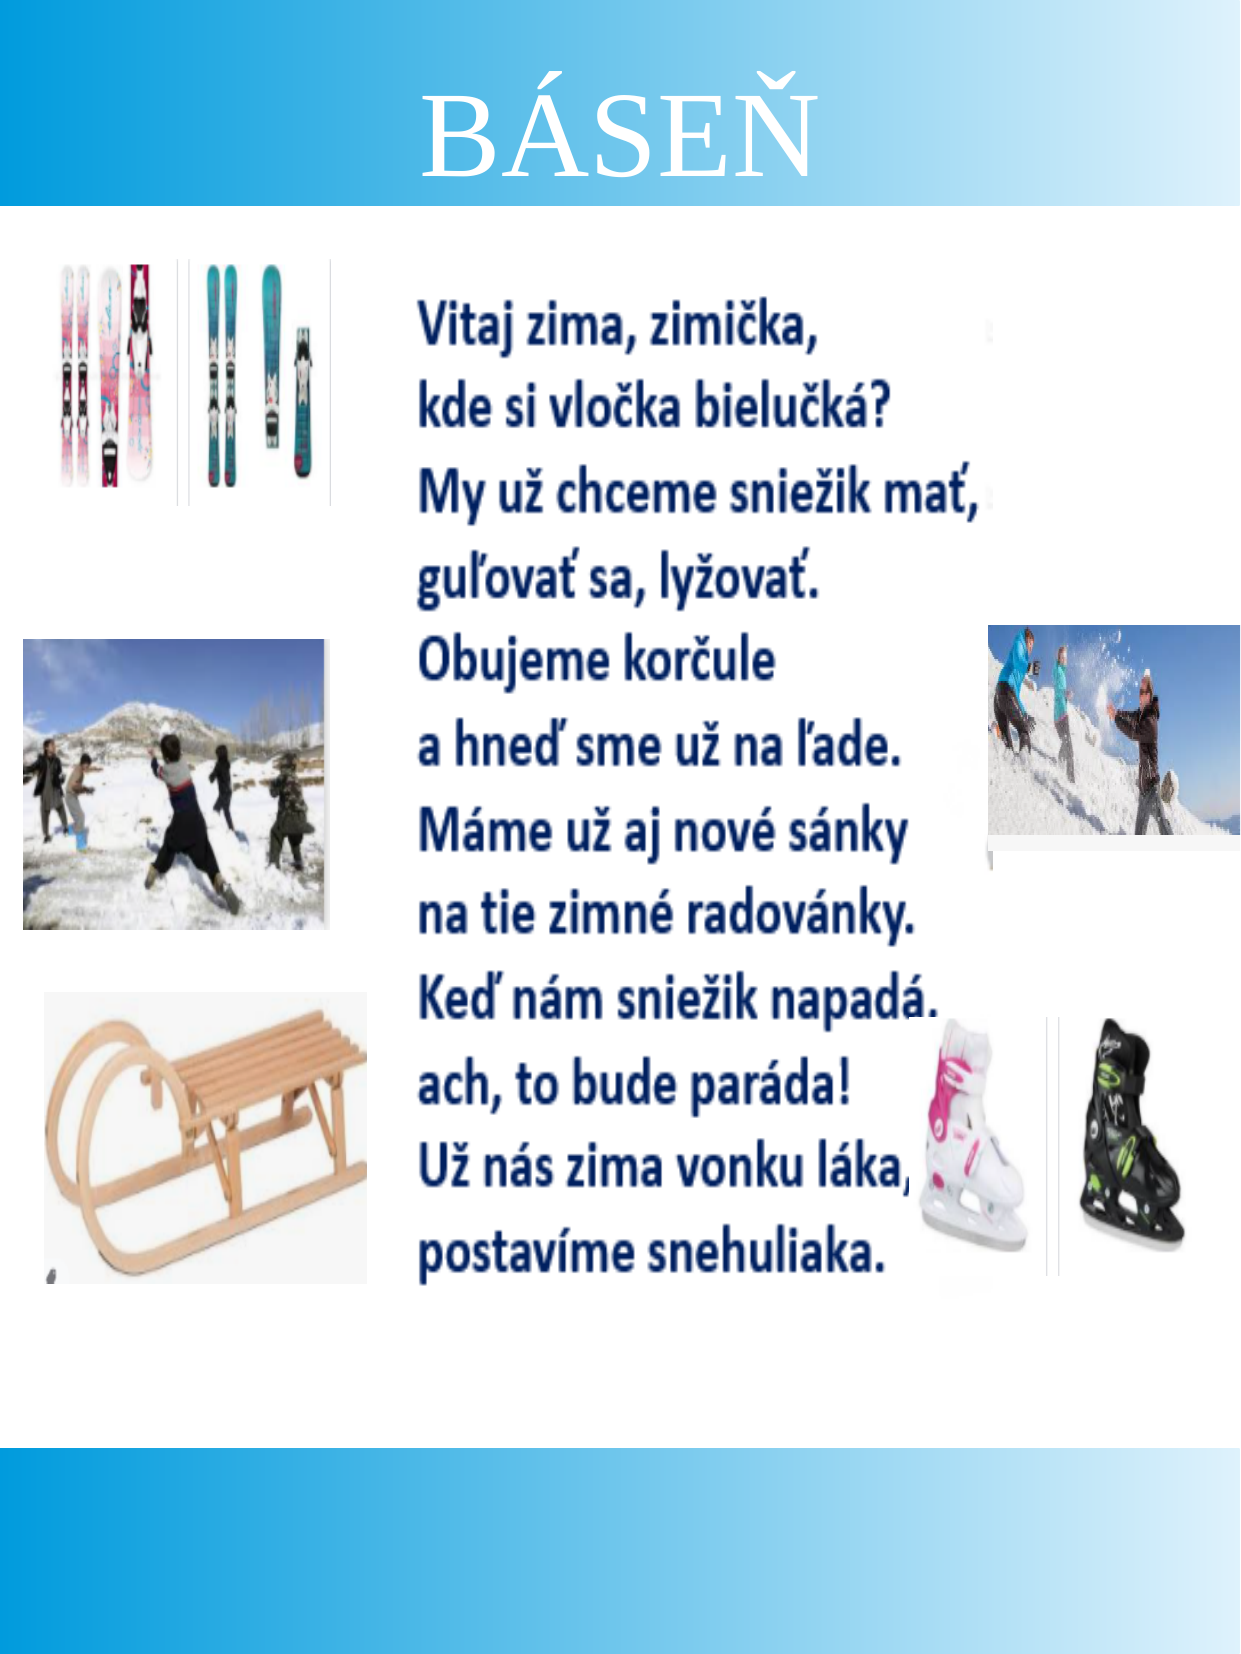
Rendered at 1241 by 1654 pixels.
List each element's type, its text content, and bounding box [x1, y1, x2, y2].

picture [23, 639, 330, 930]
picture [47, 259, 331, 506]
picture [44, 254, 1241, 1406]
title BÁSEŇ [62, 65, 1179, 206]
